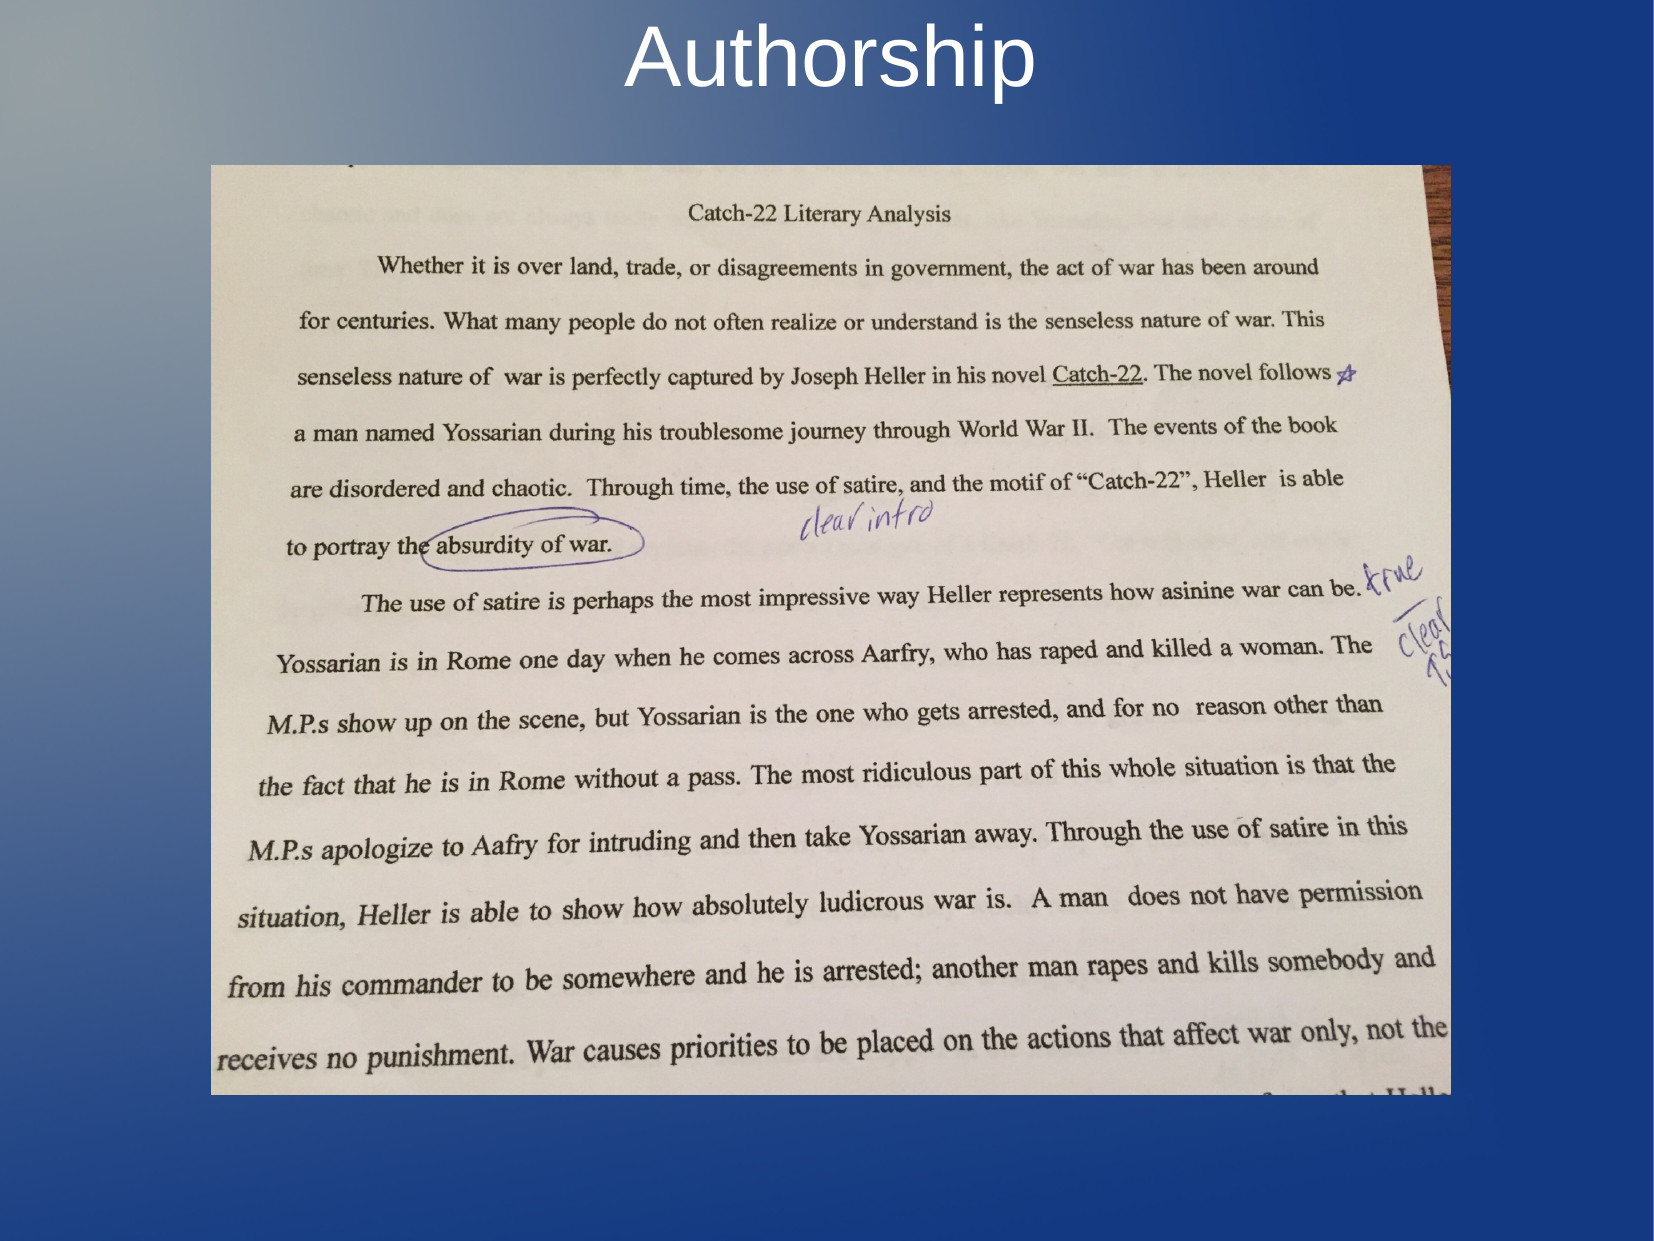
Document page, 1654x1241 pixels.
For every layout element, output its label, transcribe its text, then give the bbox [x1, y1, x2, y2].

picture [0, 0, 1654, 1241]
title Authorship [86, 8, 1576, 106]
